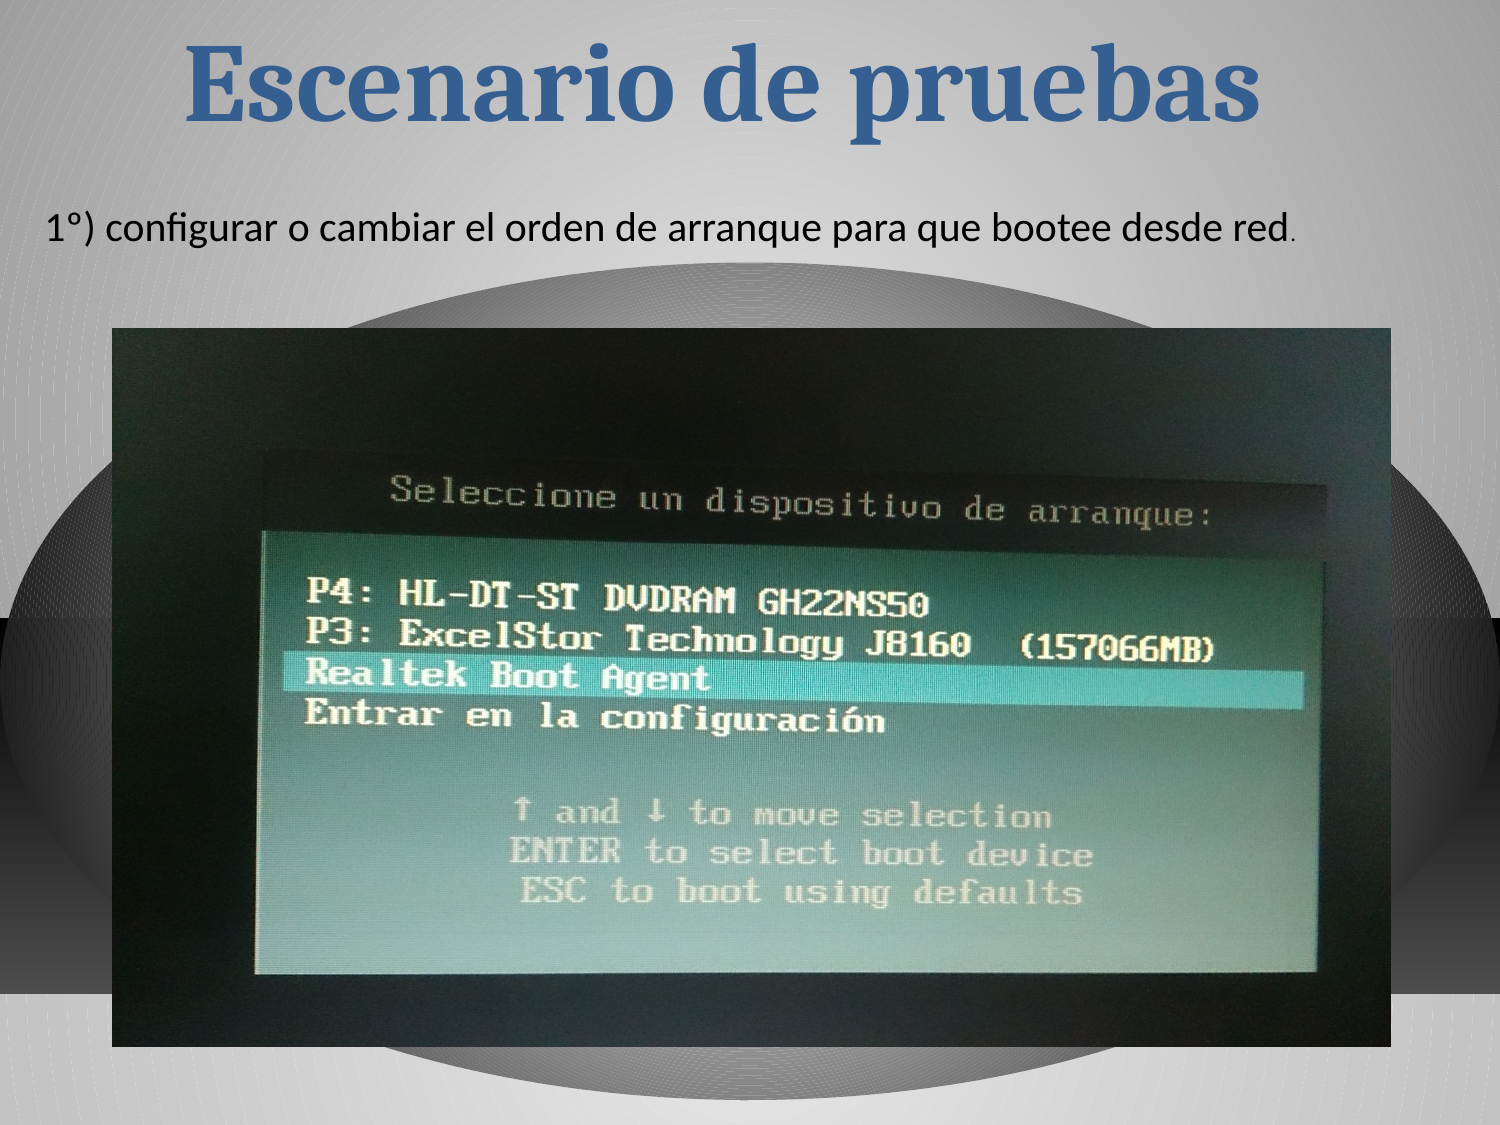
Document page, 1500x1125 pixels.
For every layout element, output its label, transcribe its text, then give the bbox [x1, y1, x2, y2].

picture [112, 328, 1391, 1047]
text_box 1º) configurar o cambiar el orden de arranque para que bootee desde red. [29, 150, 1311, 295]
text_box Escenario de pruebas [168, 1, 1303, 151]
